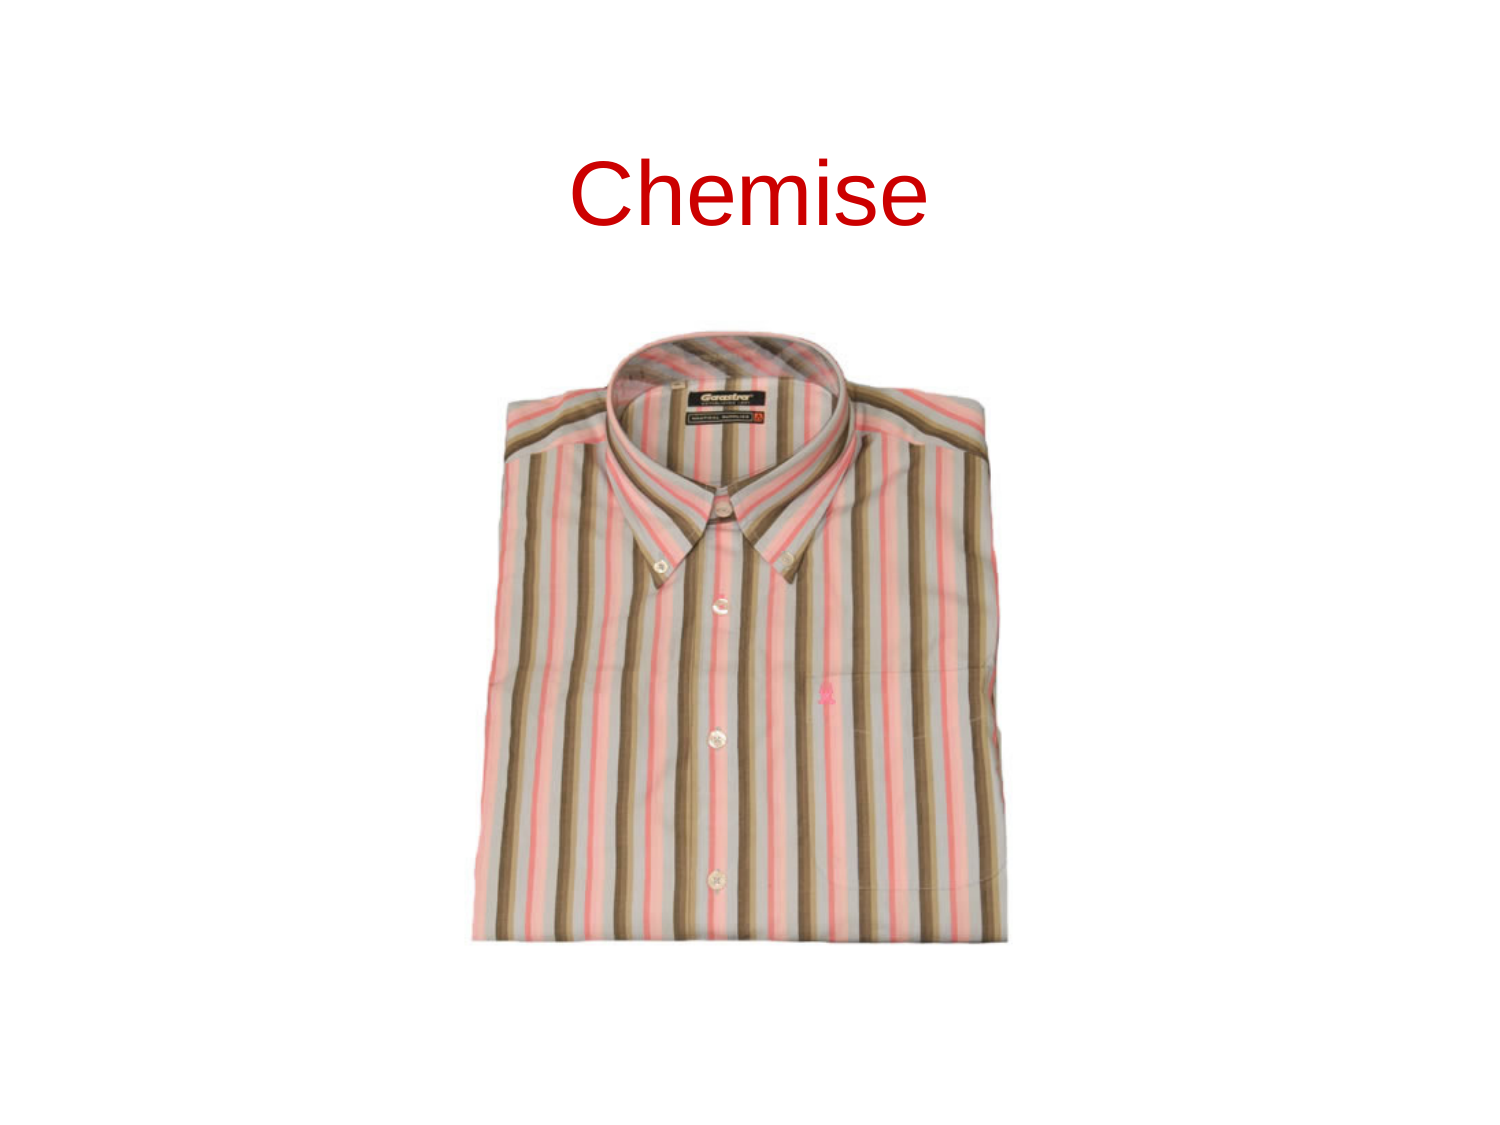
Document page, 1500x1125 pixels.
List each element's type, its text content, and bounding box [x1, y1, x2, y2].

title Chemise [112, 99, 1388, 288]
picture [399, 299, 1084, 984]
